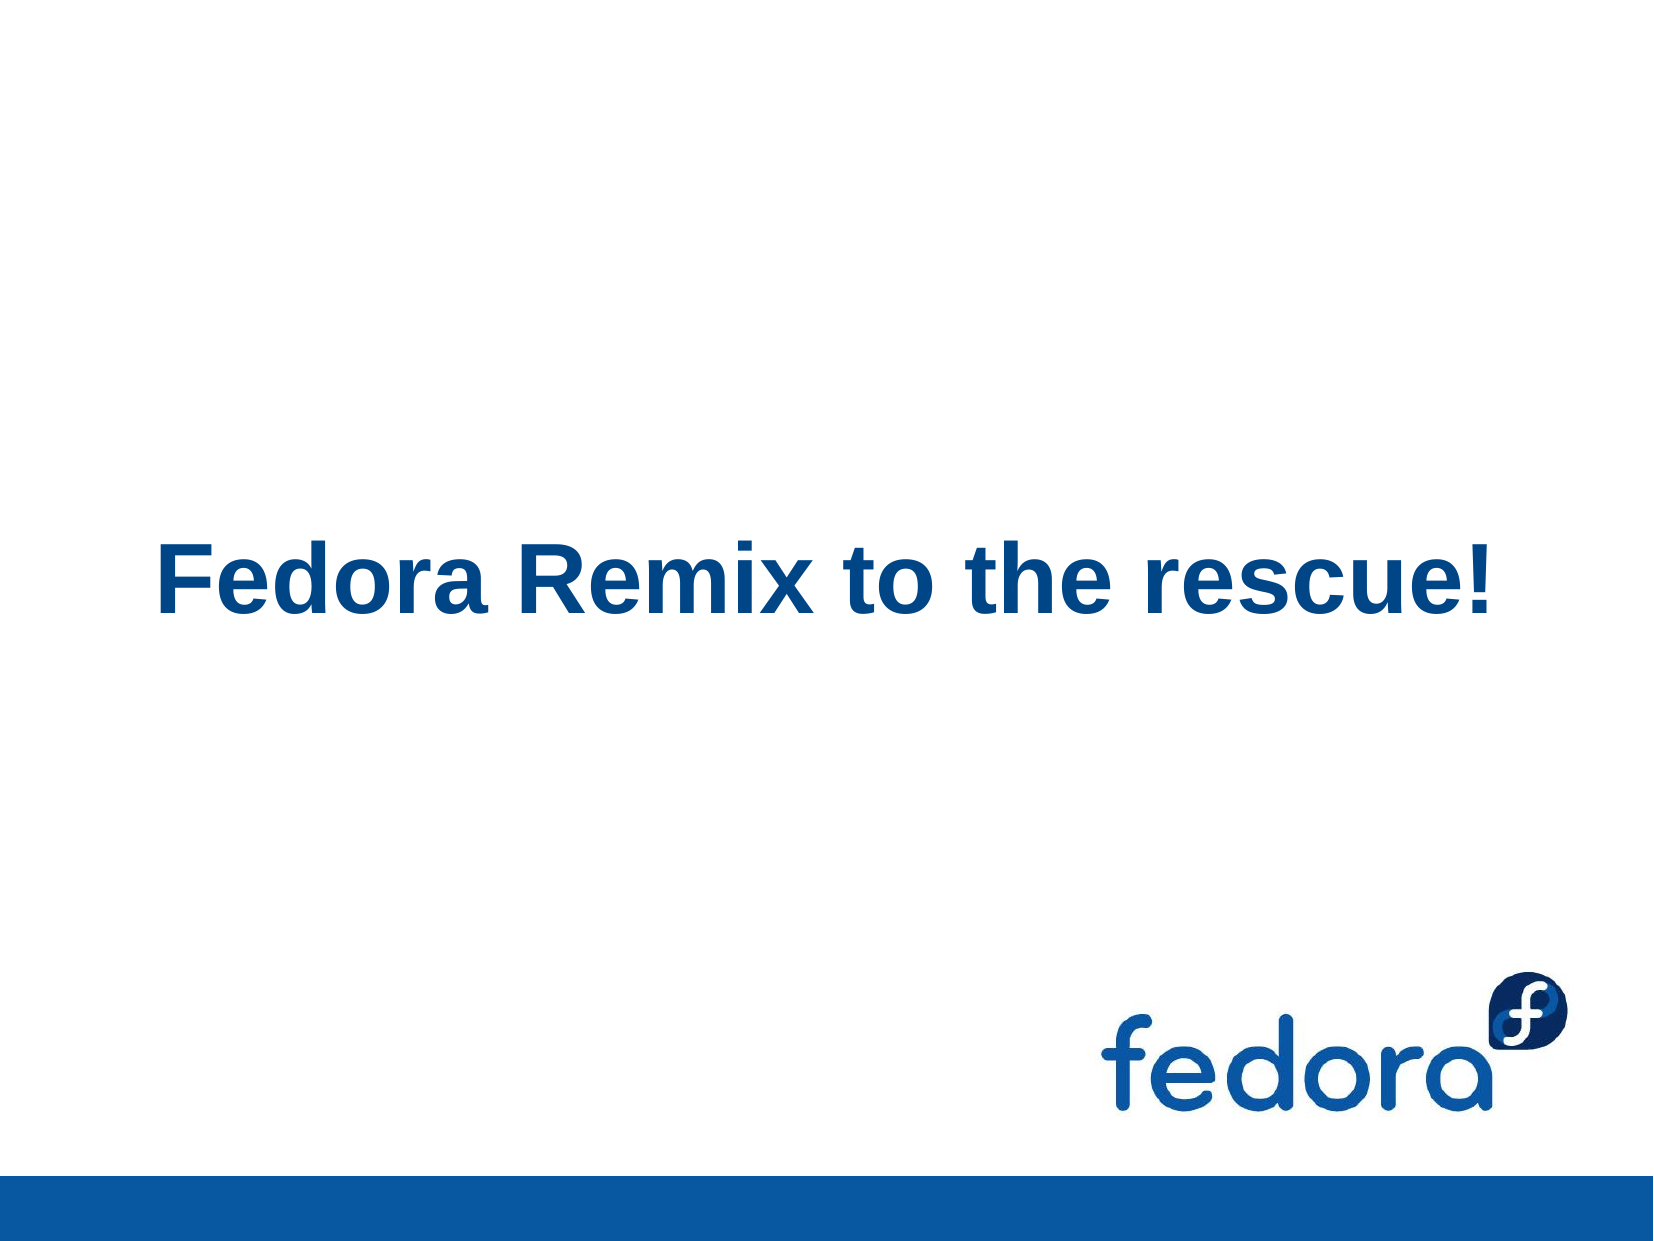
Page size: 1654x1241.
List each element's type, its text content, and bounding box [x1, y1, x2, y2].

picture [1087, 959, 1576, 1125]
picture [0, 1176, 1653, 1241]
title Fedora Remix to the rescue! [82, 523, 1571, 636]
